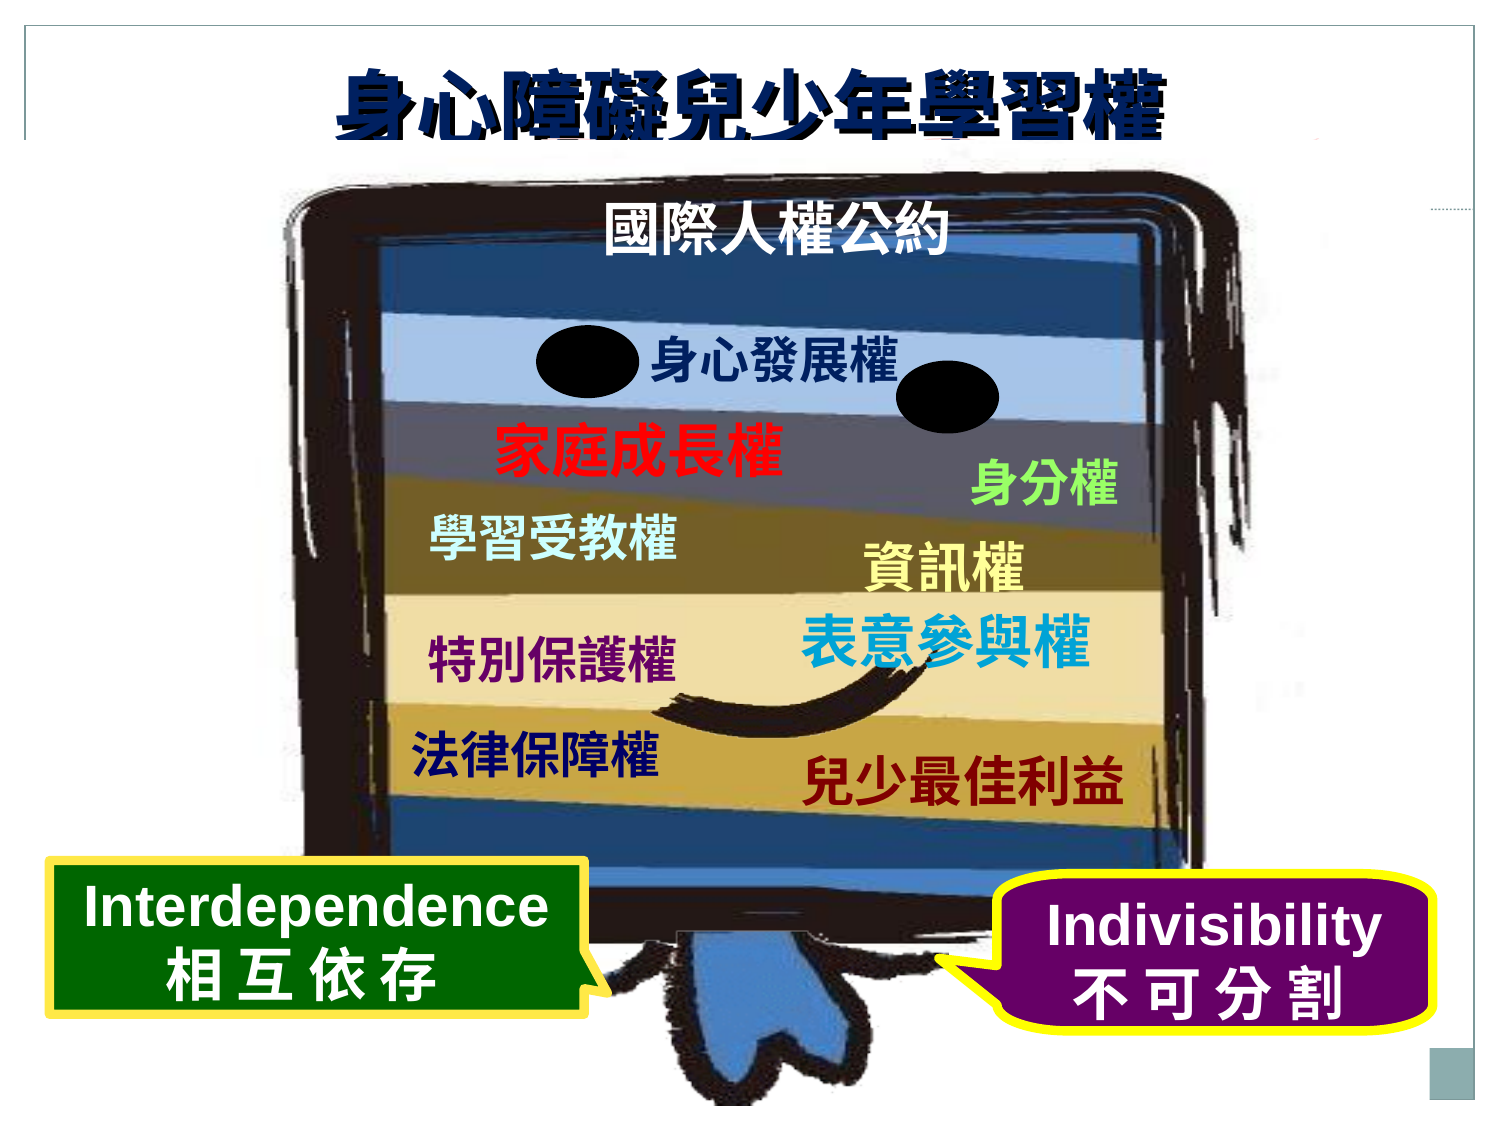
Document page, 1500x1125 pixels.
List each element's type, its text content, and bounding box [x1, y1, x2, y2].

text_box 身分權 [954, 444, 1282, 521]
text_box 身心障礙兒少年學習權 [260, 48, 1238, 137]
text_box 學習受教權 [413, 499, 898, 575]
text_box Interdependence 相 互 依 存 [49, 860, 608, 1015]
text_box [537, 326, 634, 398]
text_box 家庭成長權 [478, 406, 833, 492]
text_box Indivisibility 不 可 分 割 [938, 873, 1433, 1031]
text_box 兒少最佳利益 [785, 739, 1144, 821]
text_box 身心發展權 [634, 321, 929, 398]
text_box 資訊權 [847, 526, 1069, 597]
text_box 國際人權公約 [587, 184, 981, 271]
text_box [897, 361, 999, 433]
text_box 特別保護權 [412, 621, 718, 697]
text_box 表意參與權 [785, 597, 1129, 684]
picture [0, 137, 1430, 1125]
text_box 法律保障權 [395, 716, 721, 792]
